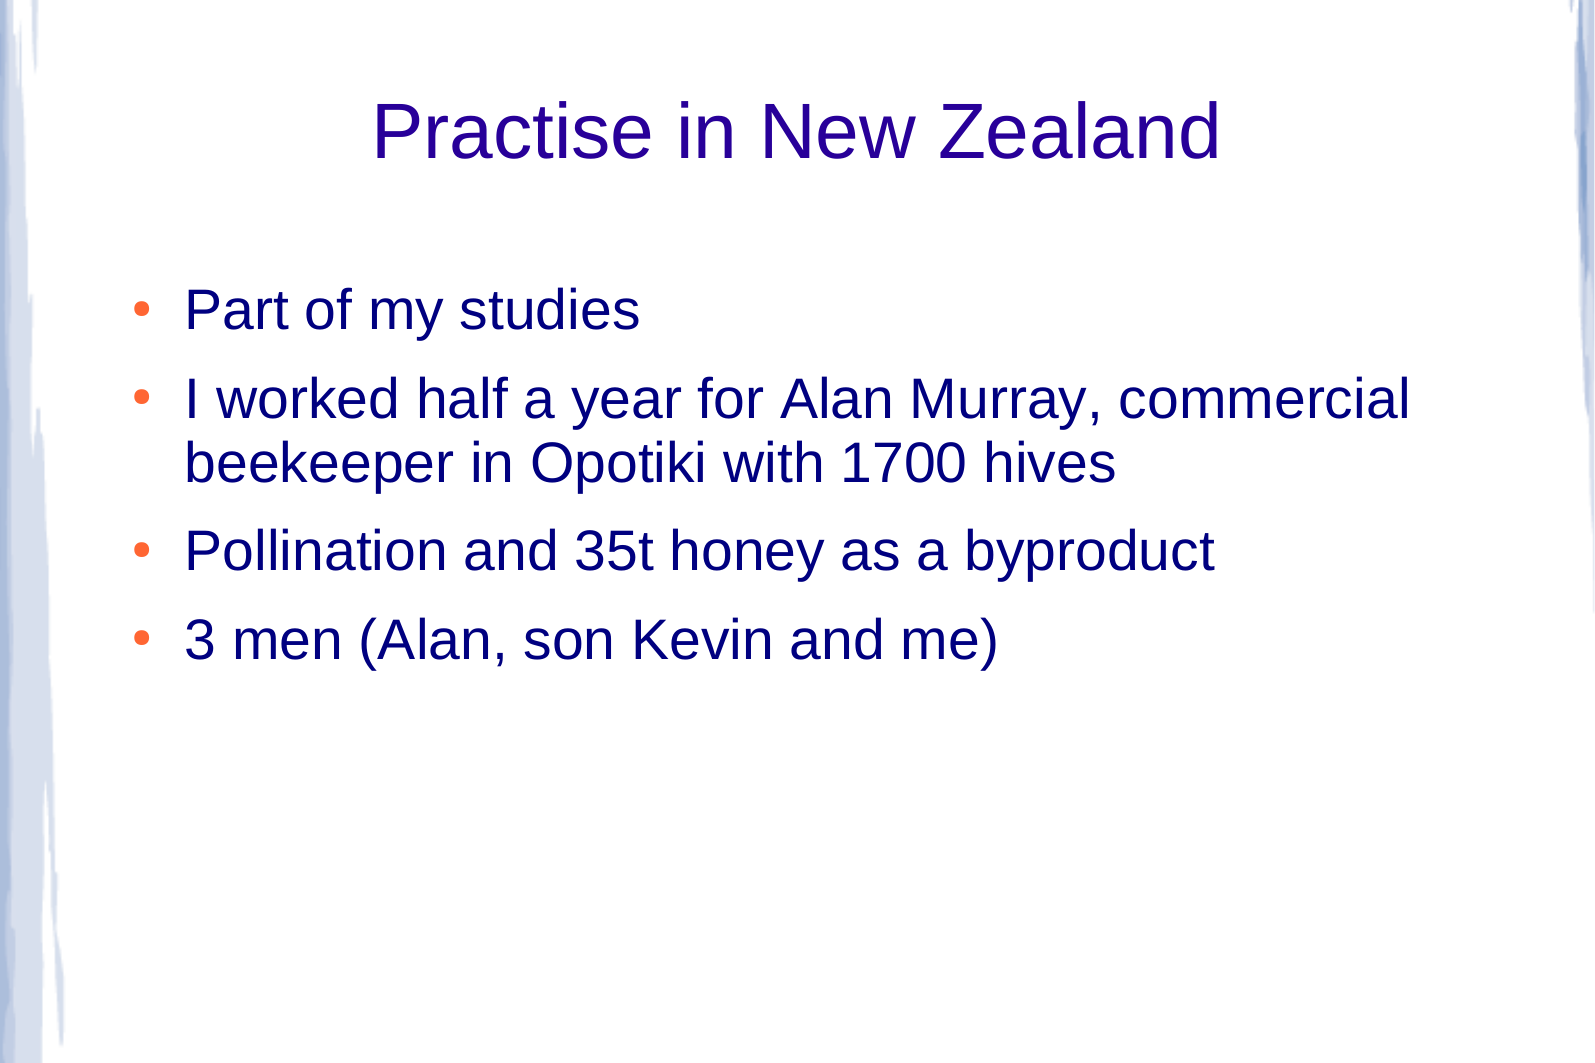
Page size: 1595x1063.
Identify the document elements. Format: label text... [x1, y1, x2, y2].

title Practise in New Zealand [79, 42, 1515, 220]
list Part of my studies I worked half a year for Alan Murray, commercial beekeeper in Opotiki with 1700 hives Pollination and 35t honey as a byproduct 3 men (Alan, son Kevin and me) [113, 278, 1515, 861]
picture [0, 0, 1595, 1063]
